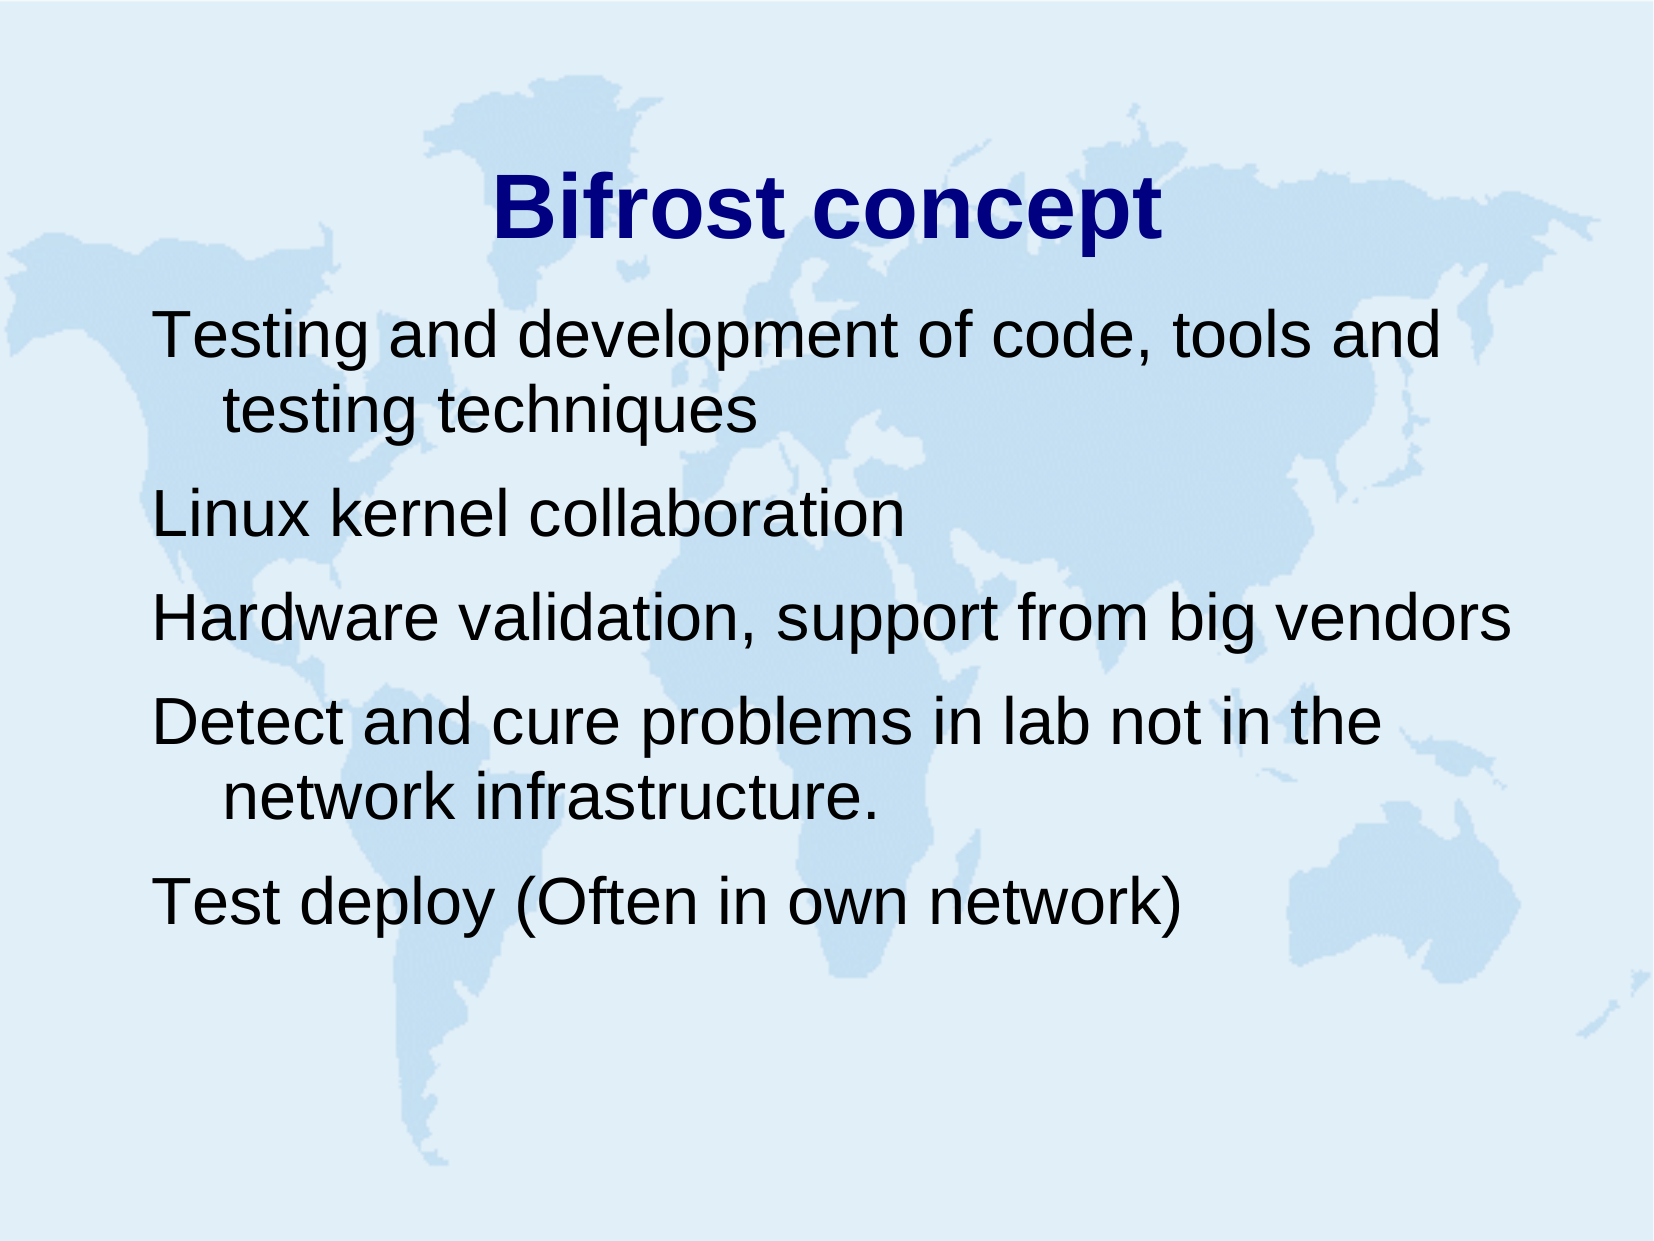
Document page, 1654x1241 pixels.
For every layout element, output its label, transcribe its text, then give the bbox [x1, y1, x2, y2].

list Testing and development of code, tools and testing techniques Linux kernel collaboration Hardware validation, support from big vendors Detect and cure problems in lab not in the network infrastructure. Test deploy (Often in own network) [139, 296, 1552, 1190]
picture [0, 0, 1654, 1241]
title Bifrost concept [121, 102, 1534, 311]
